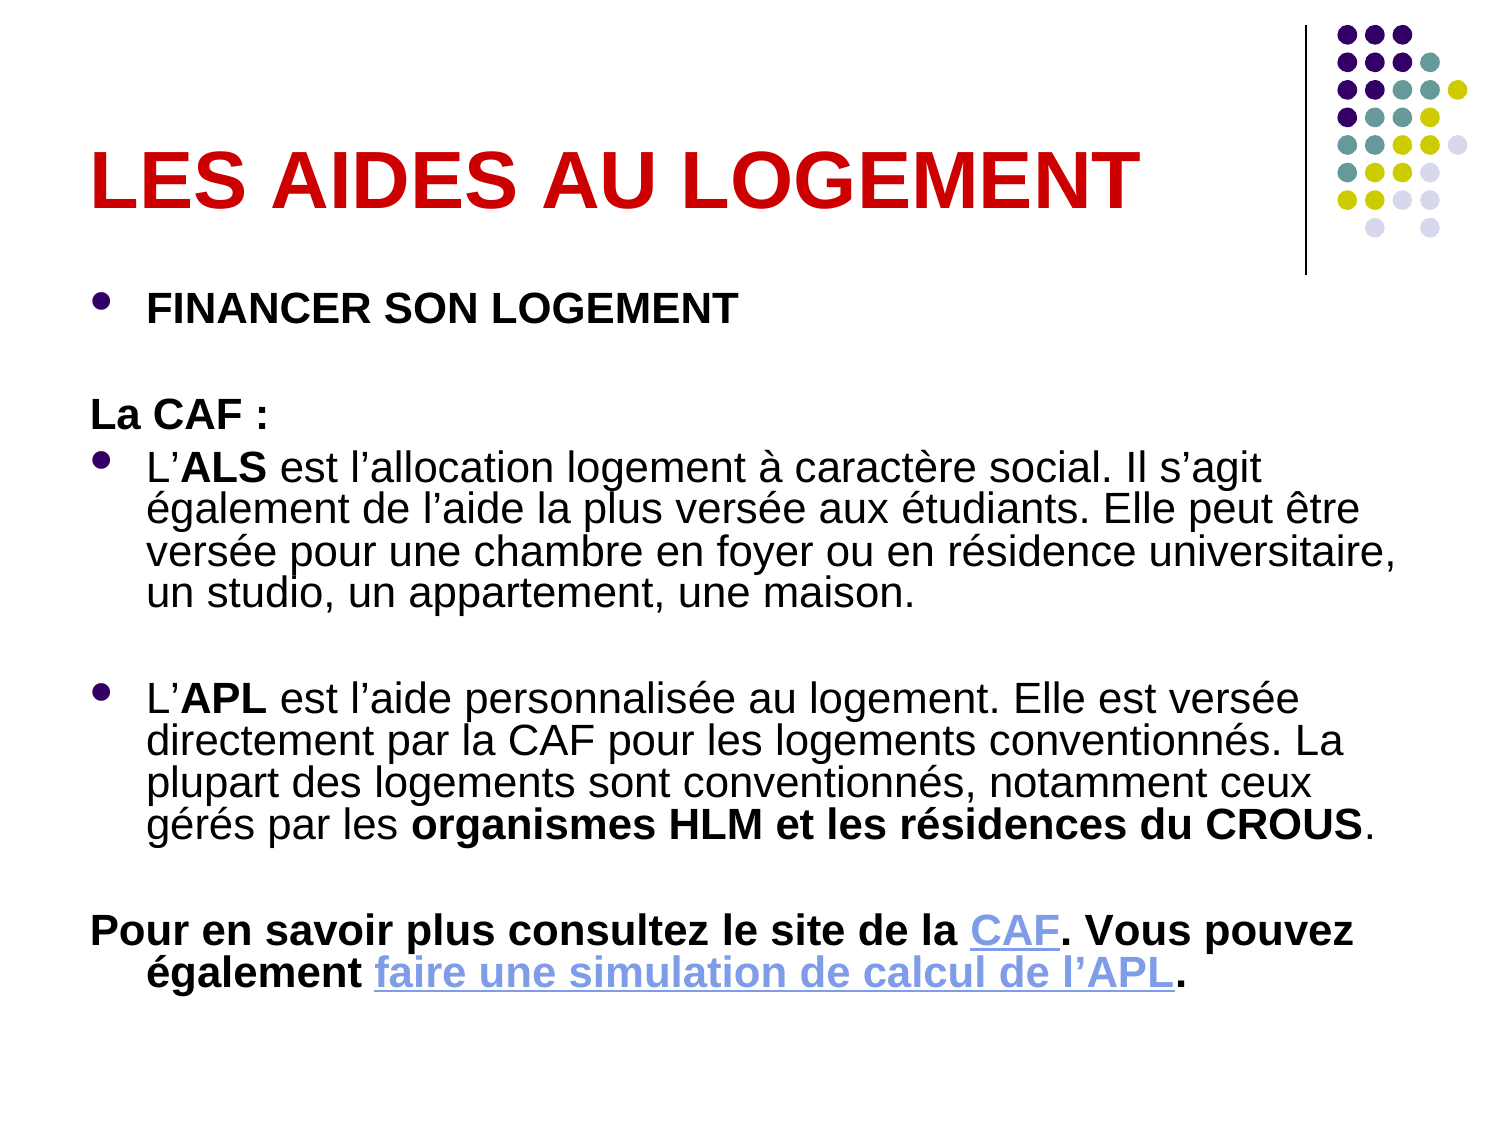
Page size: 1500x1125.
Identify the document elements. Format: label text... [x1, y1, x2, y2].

title LES AIDES AU LOGEMENT [74, 20, 1313, 233]
list FINANCER SON LOGEMENT La CAF : L’ALS est l’allocation logement à caractère social. Il s’agit également de l’aide la plus versée aux étudiants. Elle peut être versée pour une chambre en foyer ou en résidence universitaire, un studio, un appartement, une maison. L’APL est l’aide personnalisée au logement. Elle est versée directement par la CAF pour les logements conventionnés. La plupart des logements sont conventionnés, notamment ceux gérés par les organismes HLM et les résidences du CROUS. Pour en savoir plus consultez le site de la CAF. Vous pouvez également faire une simulation de calcul de l’APL. [75, 282, 1426, 1006]
